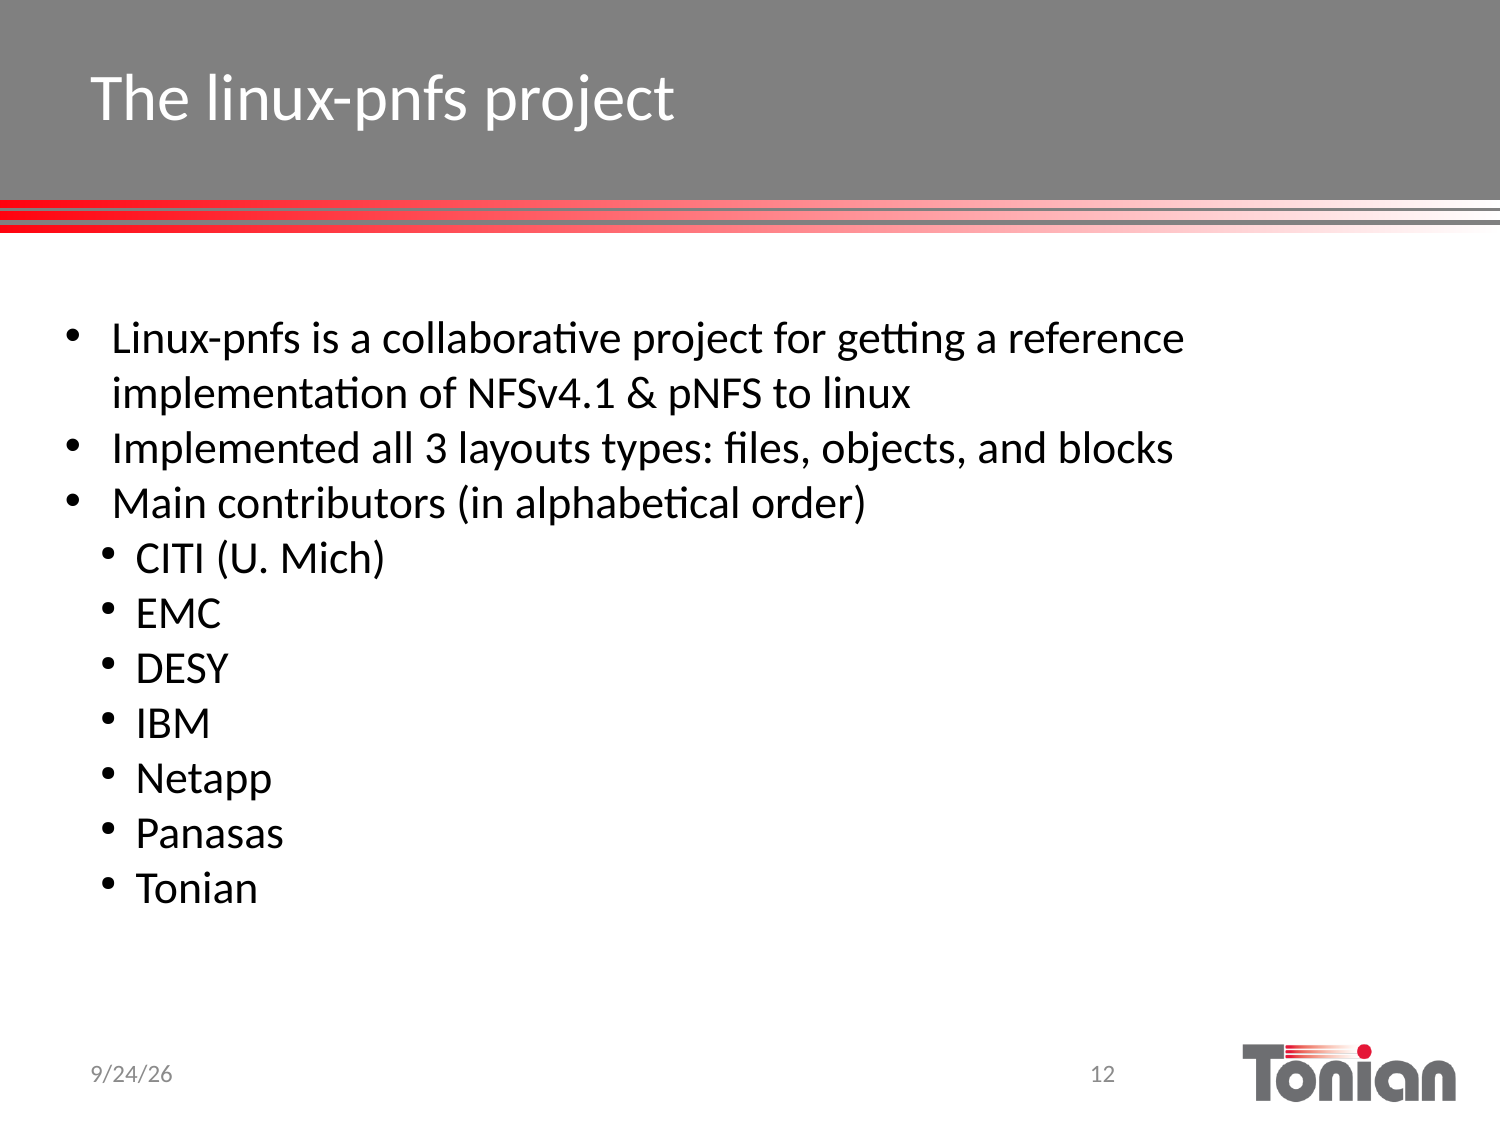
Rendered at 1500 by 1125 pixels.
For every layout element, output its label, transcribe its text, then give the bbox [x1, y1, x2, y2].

slide_number 6/28/12 [75, 1042, 425, 1103]
slide_number <number> [1074, 1042, 1425, 1103]
text_box Linux-pnfs is a collaborative project for getting a reference implementation of NFSv4.1 & pNFS to linux Implemented all 3 layouts types: files, objects, and blocks Main contributors (in alphabetical order) CITI (U. Mich) EMC DESY IBM Netapp Panasas Tonian [50, 300, 1451, 920]
picture [1237, 1038, 1462, 1119]
title The linux-pnfs project [75, 0, 1426, 188]
